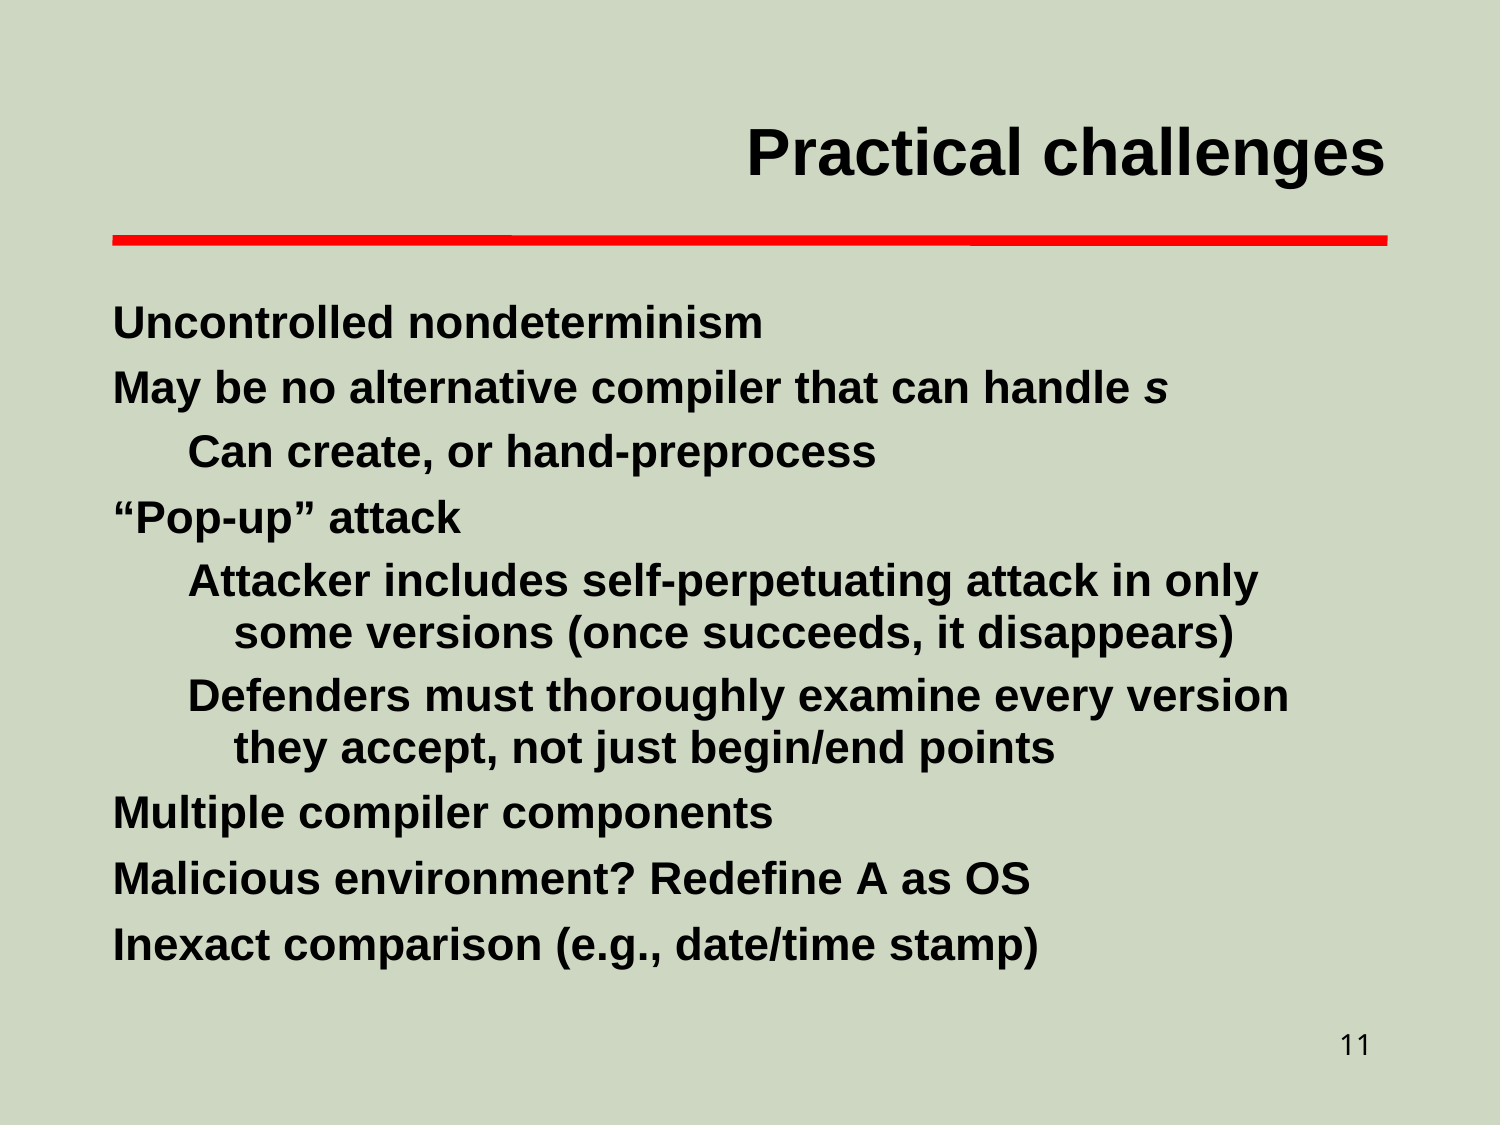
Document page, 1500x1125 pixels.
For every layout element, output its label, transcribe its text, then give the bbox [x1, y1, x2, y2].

list Uncontrolled nondeterminism May be no alternative compiler that can handle s Can create, or hand-preprocess “Pop-up” attack Attacker includes self-perpetuating attack in only some versions (once succeeds, it disappears) Defenders must thoroughly examine every version they accept, not just begin/end points Multiple compiler components Malicious environment? Redefine A as OS Inexact comparison (e.g., date/time stamp) [112, 299, 1388, 1011]
title Practical challenges [125, 117, 1388, 192]
